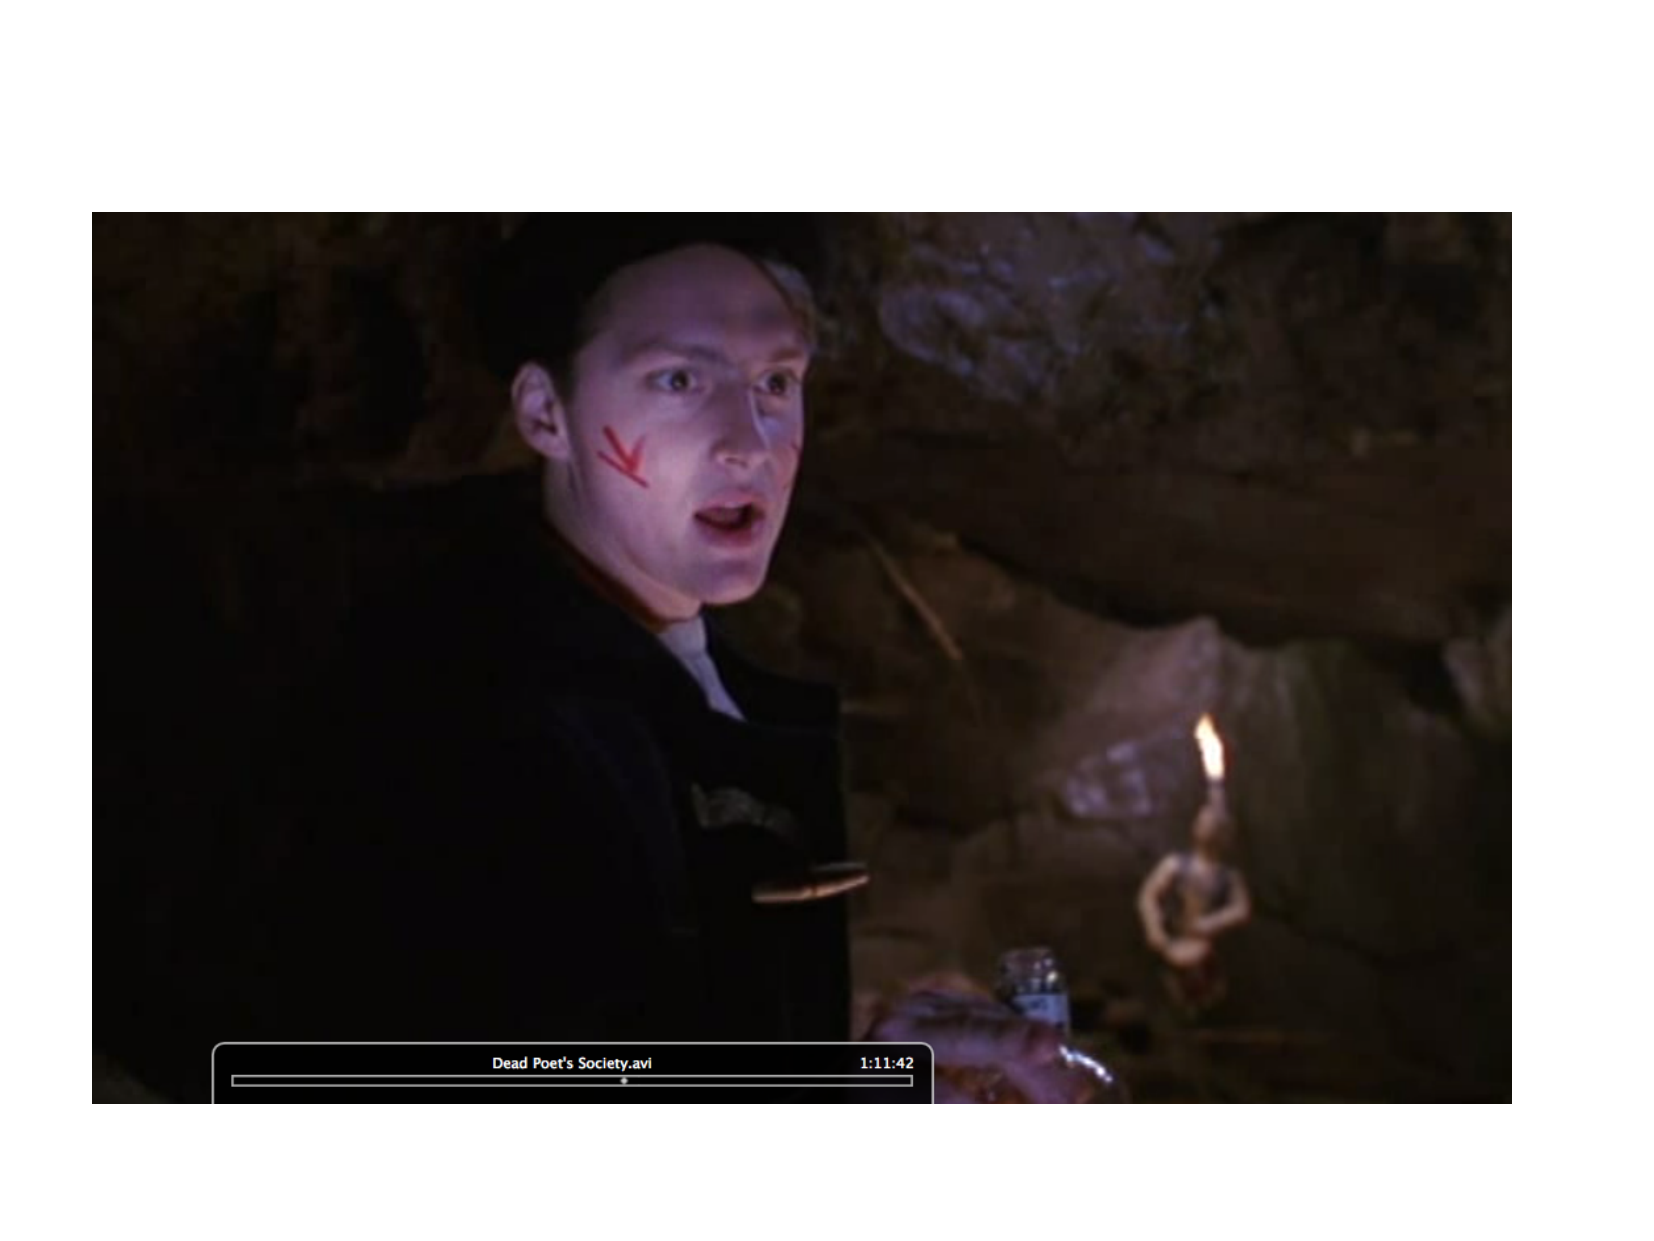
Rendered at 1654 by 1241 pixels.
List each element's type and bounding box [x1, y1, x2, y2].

picture [92, 212, 1512, 1104]
